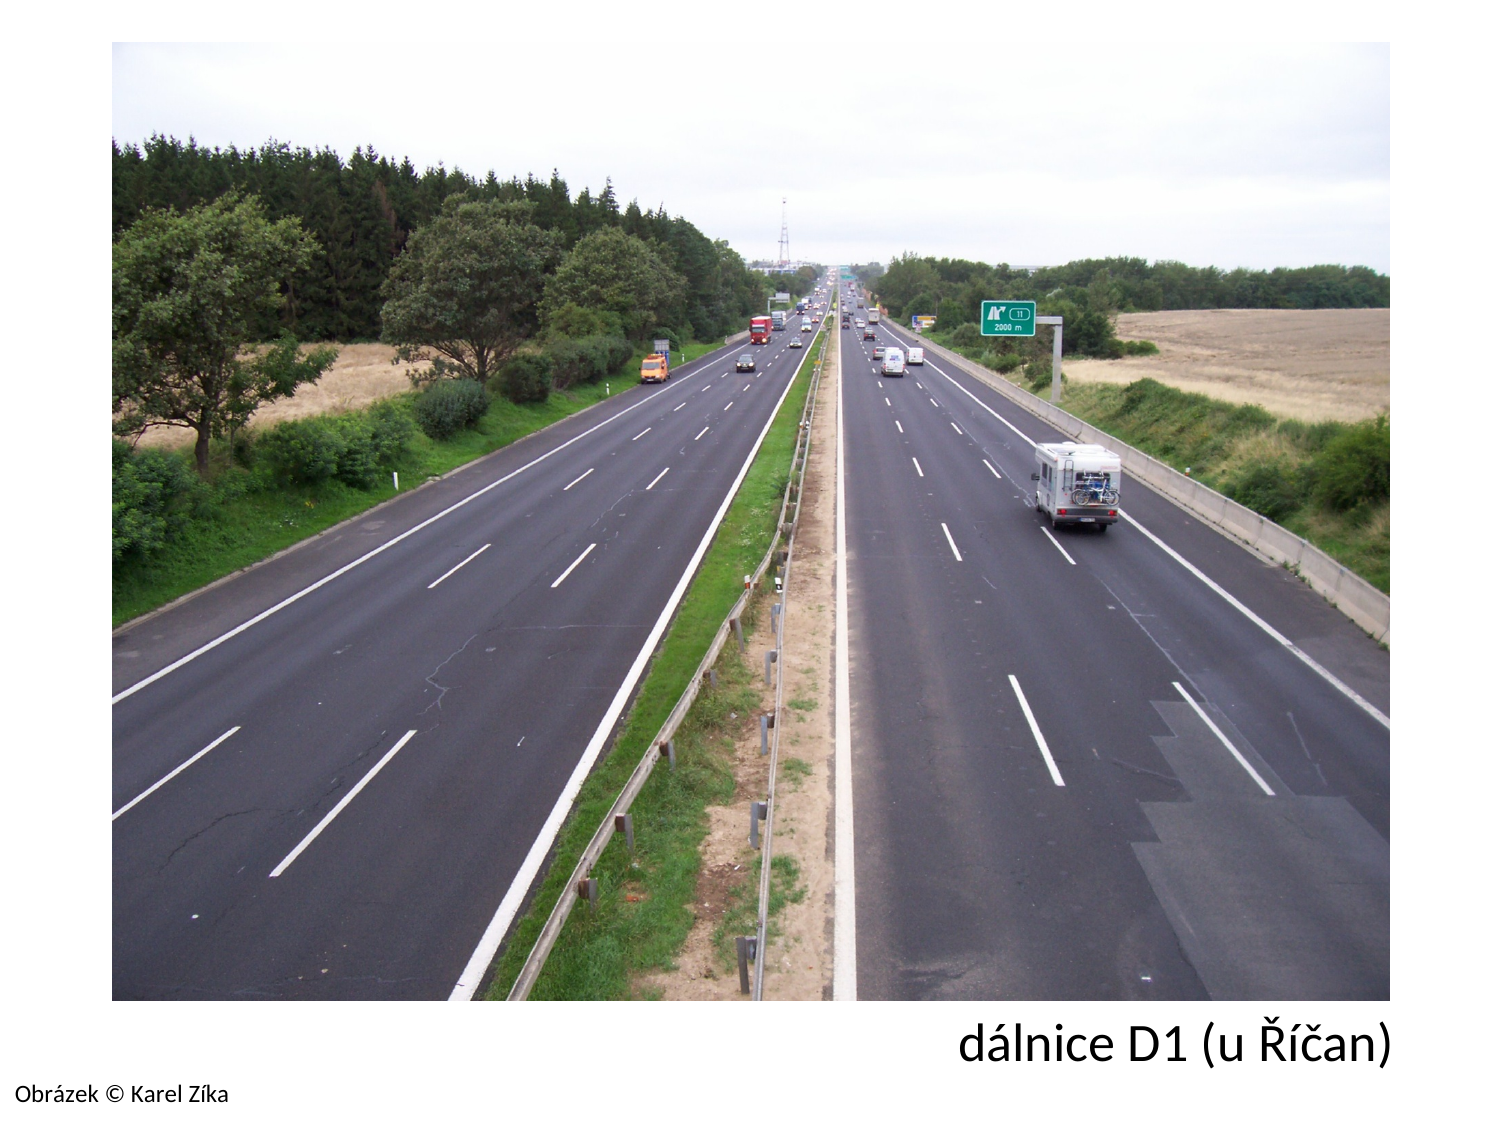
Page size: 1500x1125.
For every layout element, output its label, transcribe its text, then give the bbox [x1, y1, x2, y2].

text_box dálnice D1 (u Říčan) [943, 999, 1410, 1080]
text_box [112, 42, 1390, 1001]
text_box Obrázek © Karel Zíka [0, 1070, 245, 1116]
